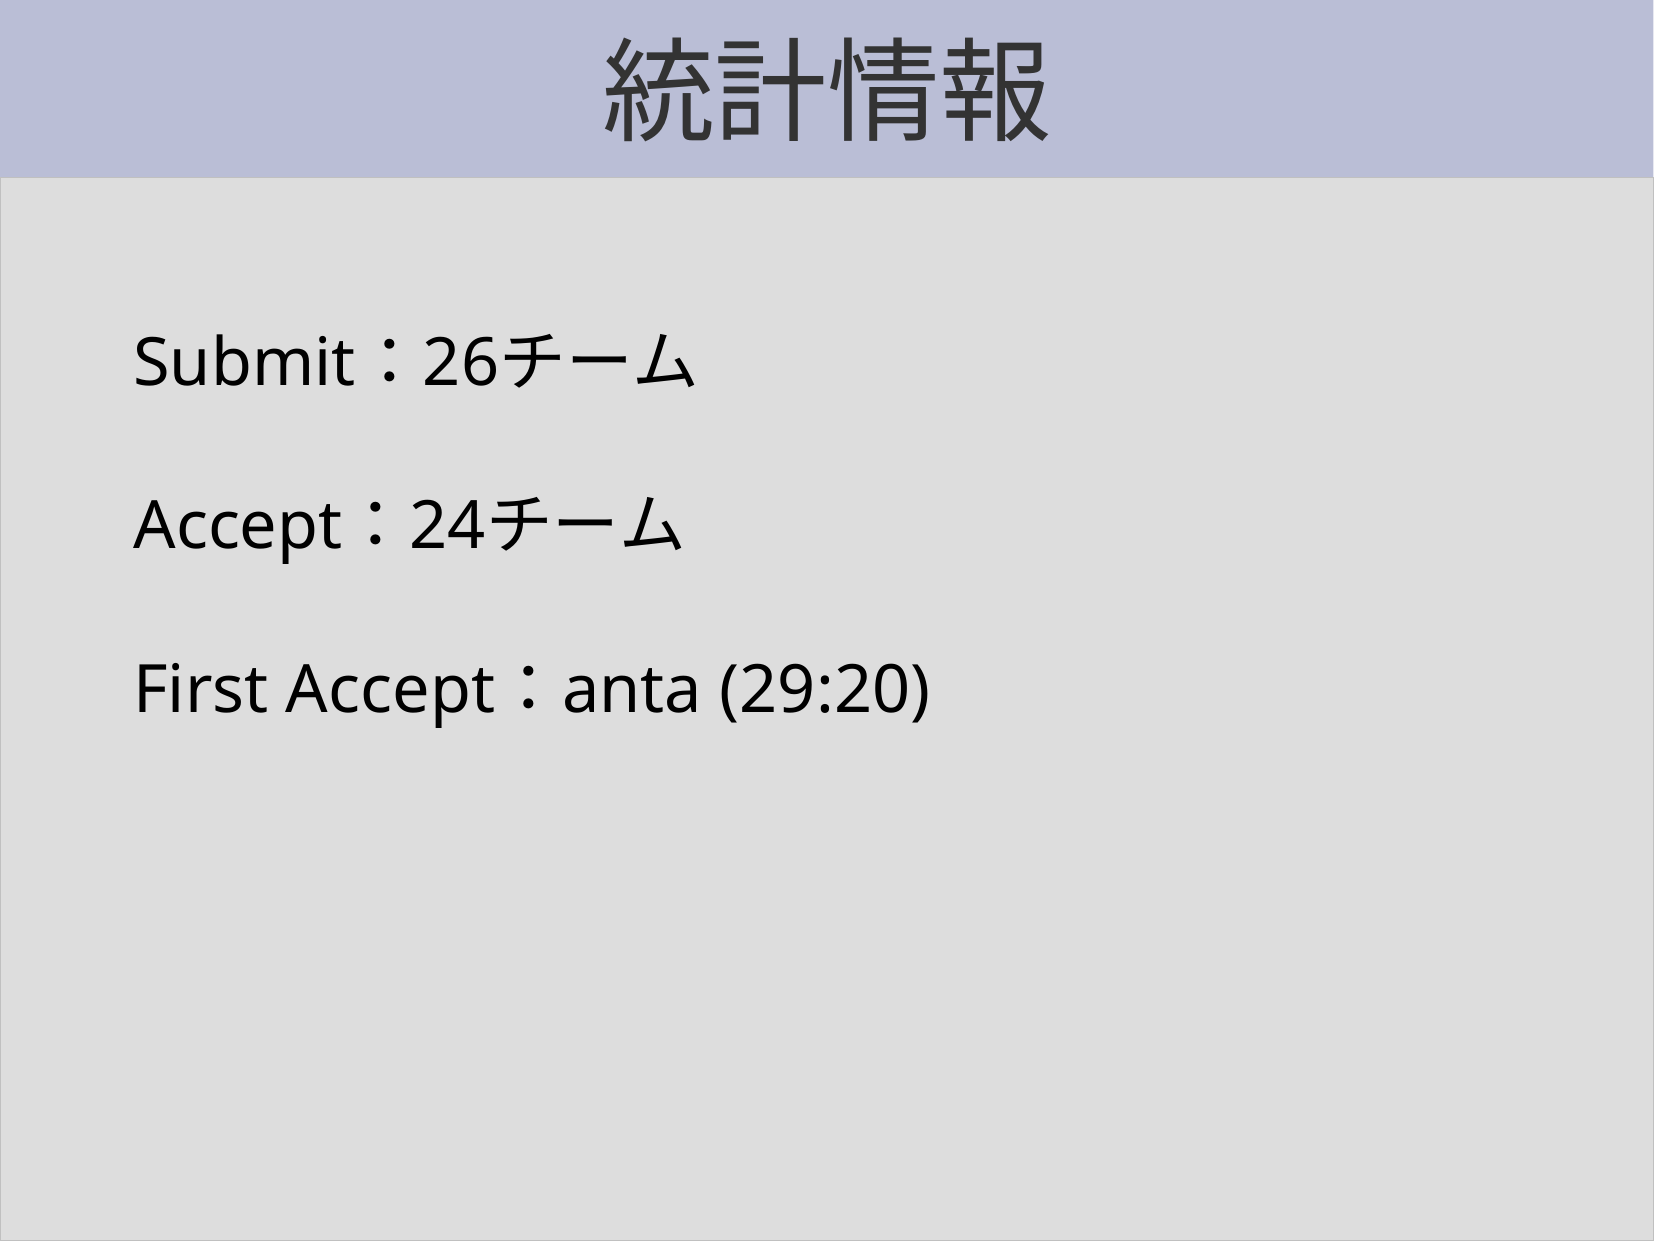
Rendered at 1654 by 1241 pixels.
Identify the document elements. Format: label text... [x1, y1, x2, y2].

list Submit：26チーム Accept：24チーム First Accept：anta (29:20) [121, 248, 1534, 1150]
title 統計情報 [121, 20, 1534, 148]
